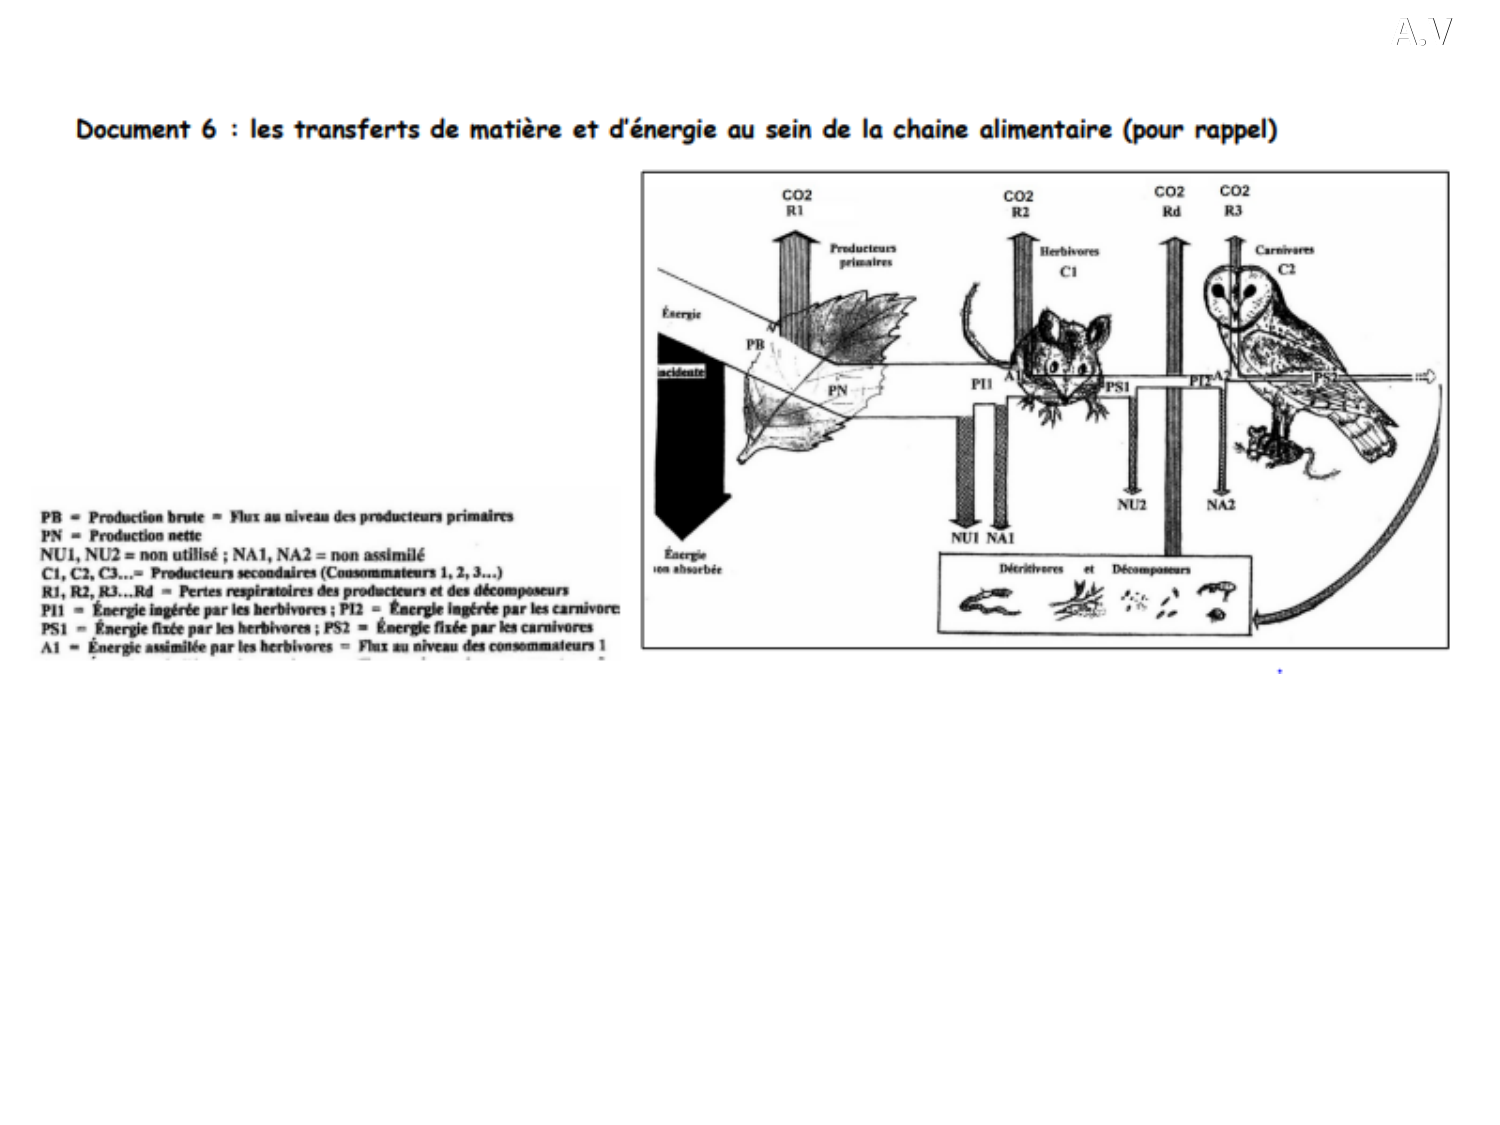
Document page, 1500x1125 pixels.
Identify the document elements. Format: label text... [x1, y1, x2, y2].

picture [31, 108, 1465, 674]
text_box A.V [1375, 0, 1500, 61]
